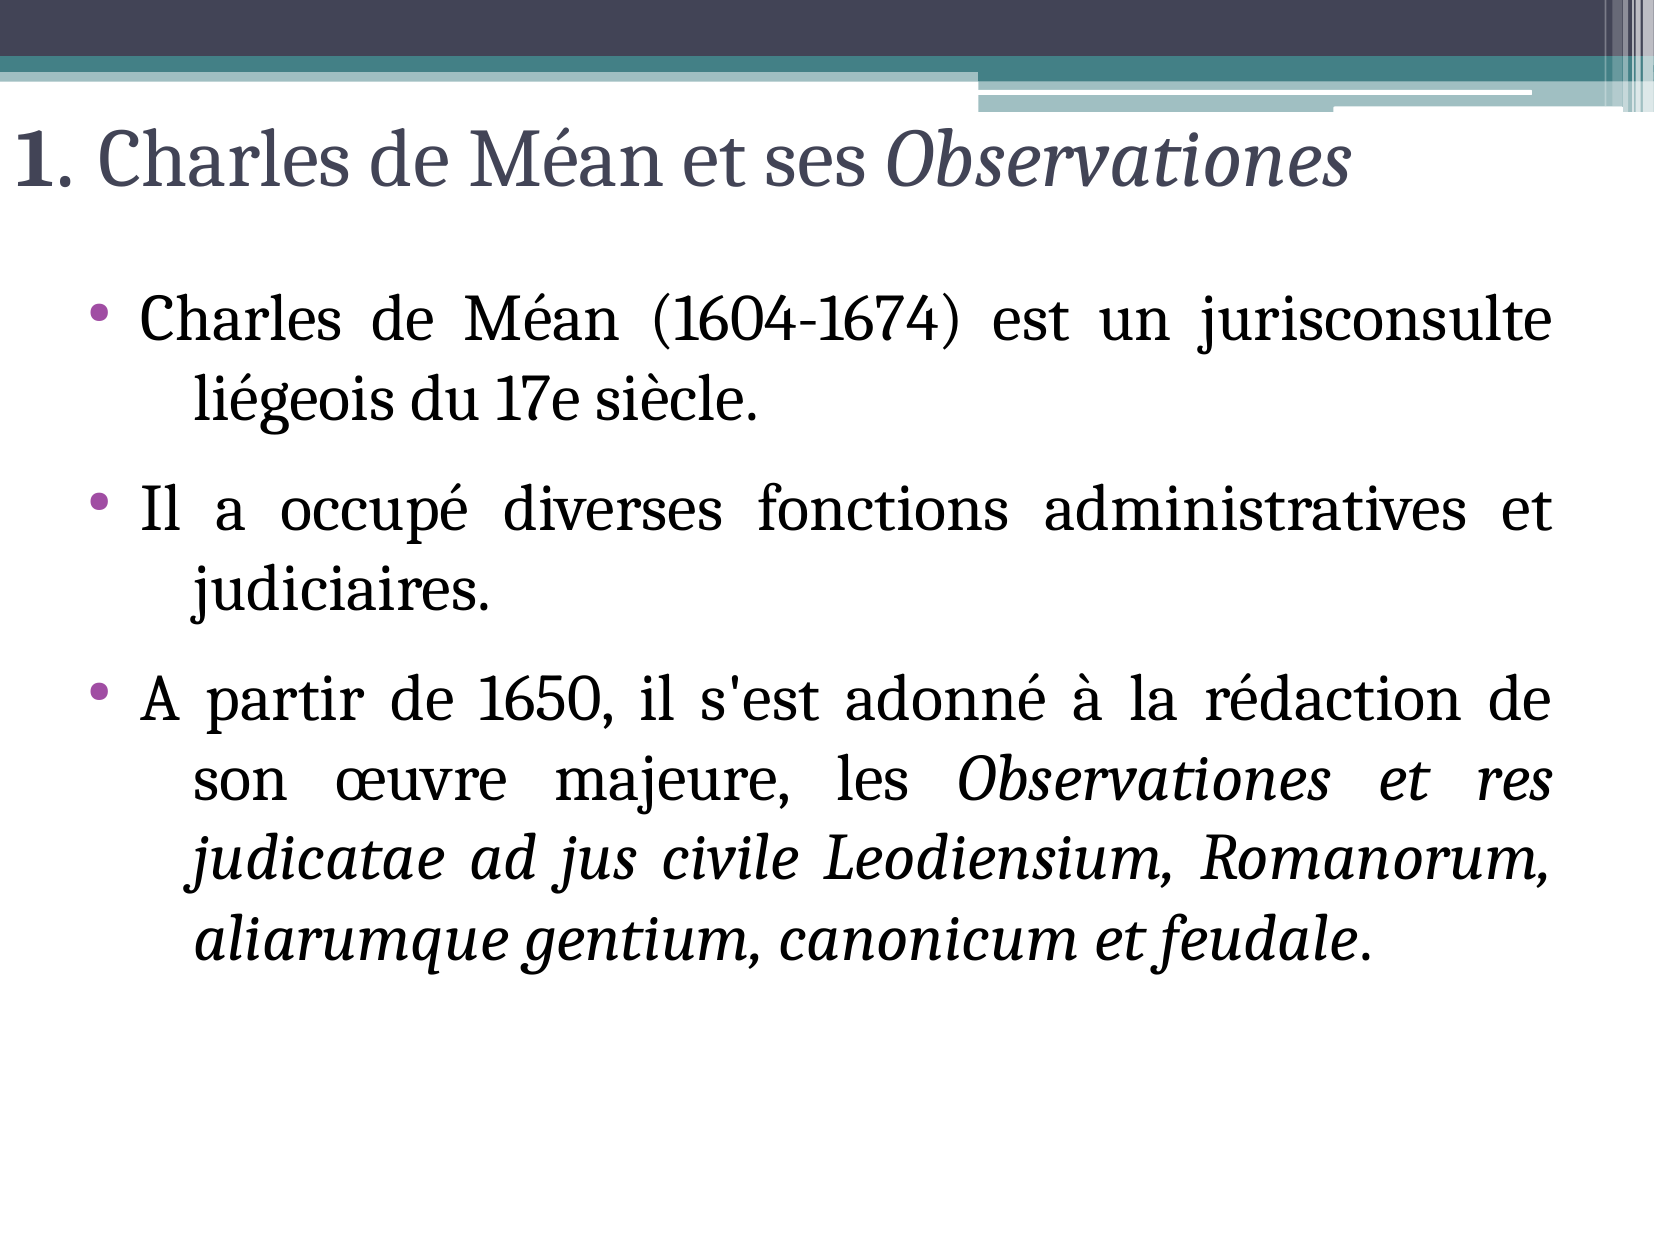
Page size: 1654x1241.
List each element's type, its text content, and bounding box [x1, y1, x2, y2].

list Charles de Méan (1604-1674) est un jurisconsulte liégeois du 17e siècle. Il a occupé diverses fonctions administratives et judiciaires. A partir de 1650, il s'est adonné à la rédaction de son œuvre majeure, les Observationes et res judicatae ad jus civile Leodiensium, Romanorum, aliarumque gentium, canonicum et feudale. [35, 265, 1571, 985]
title 1. Charles de Méan et ses Observationes [0, 49, 1489, 257]
